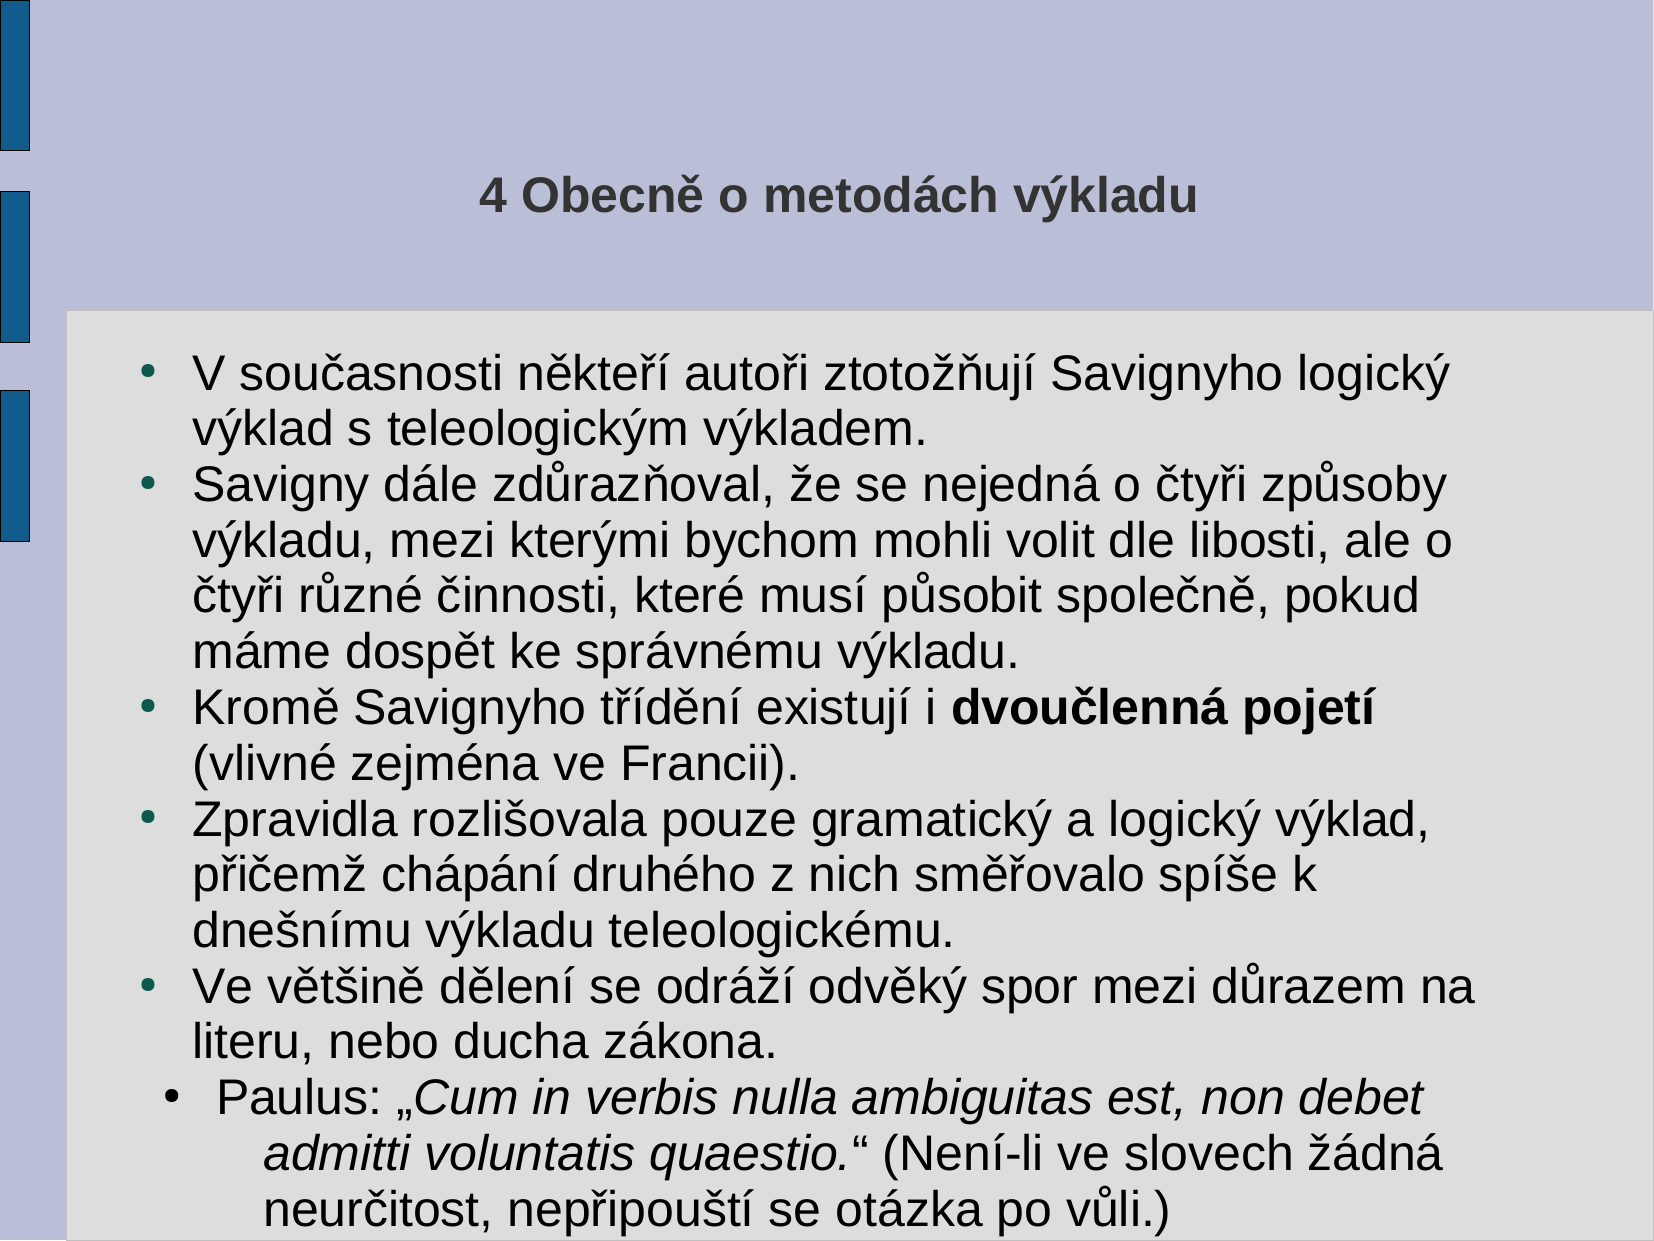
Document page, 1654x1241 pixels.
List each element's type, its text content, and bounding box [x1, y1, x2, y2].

list V současnosti někteří autoři ztotožňují Savignyho logický výklad s teleologickým výkladem. Savigny dále zdůrazňoval, že se nejedná o čtyři způsoby výkladu, mezi kterými bychom mohli volit dle libosti, ale o čtyři různé činnosti, které musí působit společně, pokud máme dospět ke správnému výkladu. Kromě Savignyho třídění existují i dvoučlenná pojetí (vlivné zejména ve Francii). Zpravidla rozlišovala pouze gramatický a logický výklad, přičemž chápání druhého z nich směřovalo spíše k dnešnímu výkladu teleologickému. Ve většině dělení se odráží odvěký spor mezi důrazem na literu, nebo ducha zákona. Paulus: „Cum in verbis nulla ambiguitas est, non debet admitti voluntatis quaestio.“ (Není-li ve slovech žádná neurčitost, nepřipouští se otázka po vůli.) [121, 344, 1534, 1239]
title 4 Obecně o metodách výkladu [121, 91, 1534, 299]
